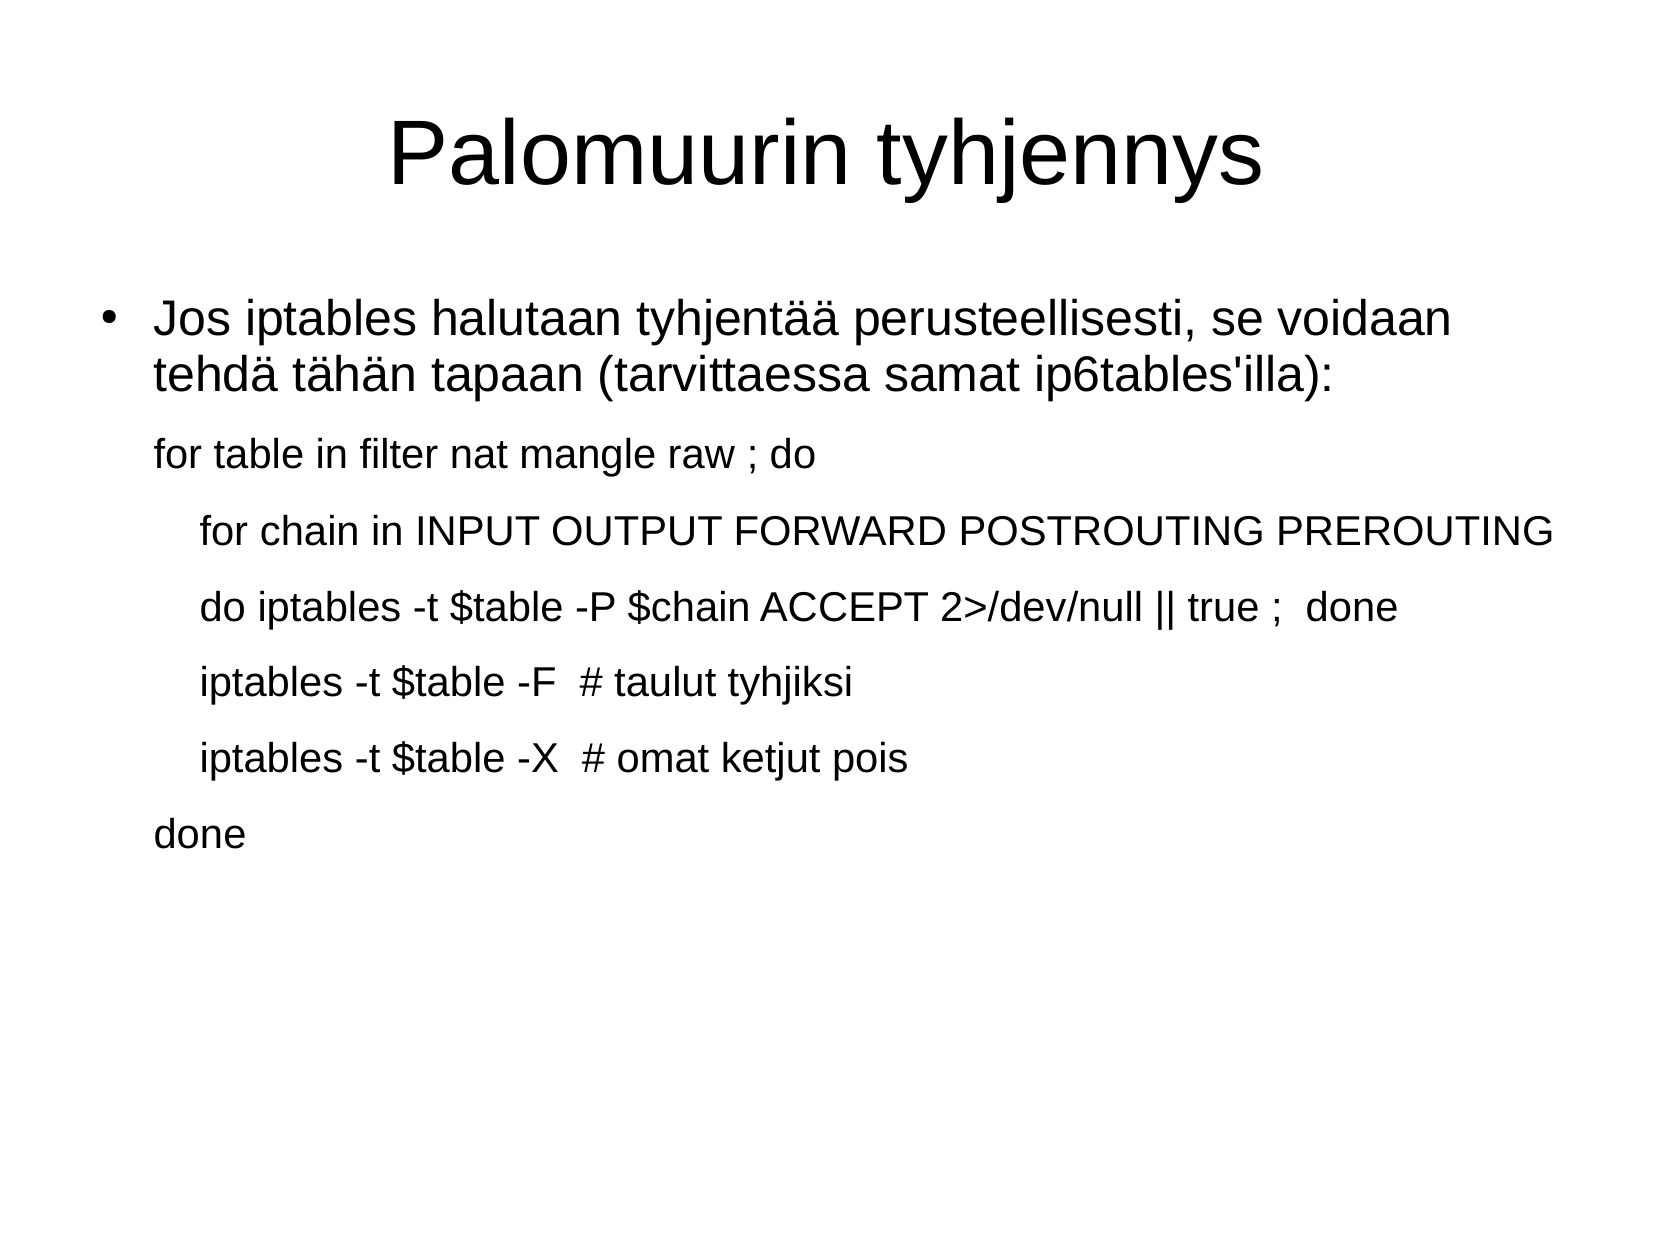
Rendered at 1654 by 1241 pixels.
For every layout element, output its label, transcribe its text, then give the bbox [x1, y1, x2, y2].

list Jos iptables halutaan tyhjentää perusteellisesti, se voidaan tehdä tähän tapaan (tarvittaessa samat ip6tables'illa): for table in filter nat mangle raw ; do for chain in INPUT OUTPUT FORWARD POSTROUTING PREROUTING do iptables -t $table -P $chain ACCEPT 2>/dev/null || true ; done iptables -t $table -F # taulut tyhjiksi iptables -t $table -X # omat ketjut pois done [82, 290, 1571, 1010]
title Palomuurin tyhjennys [82, 49, 1571, 257]
